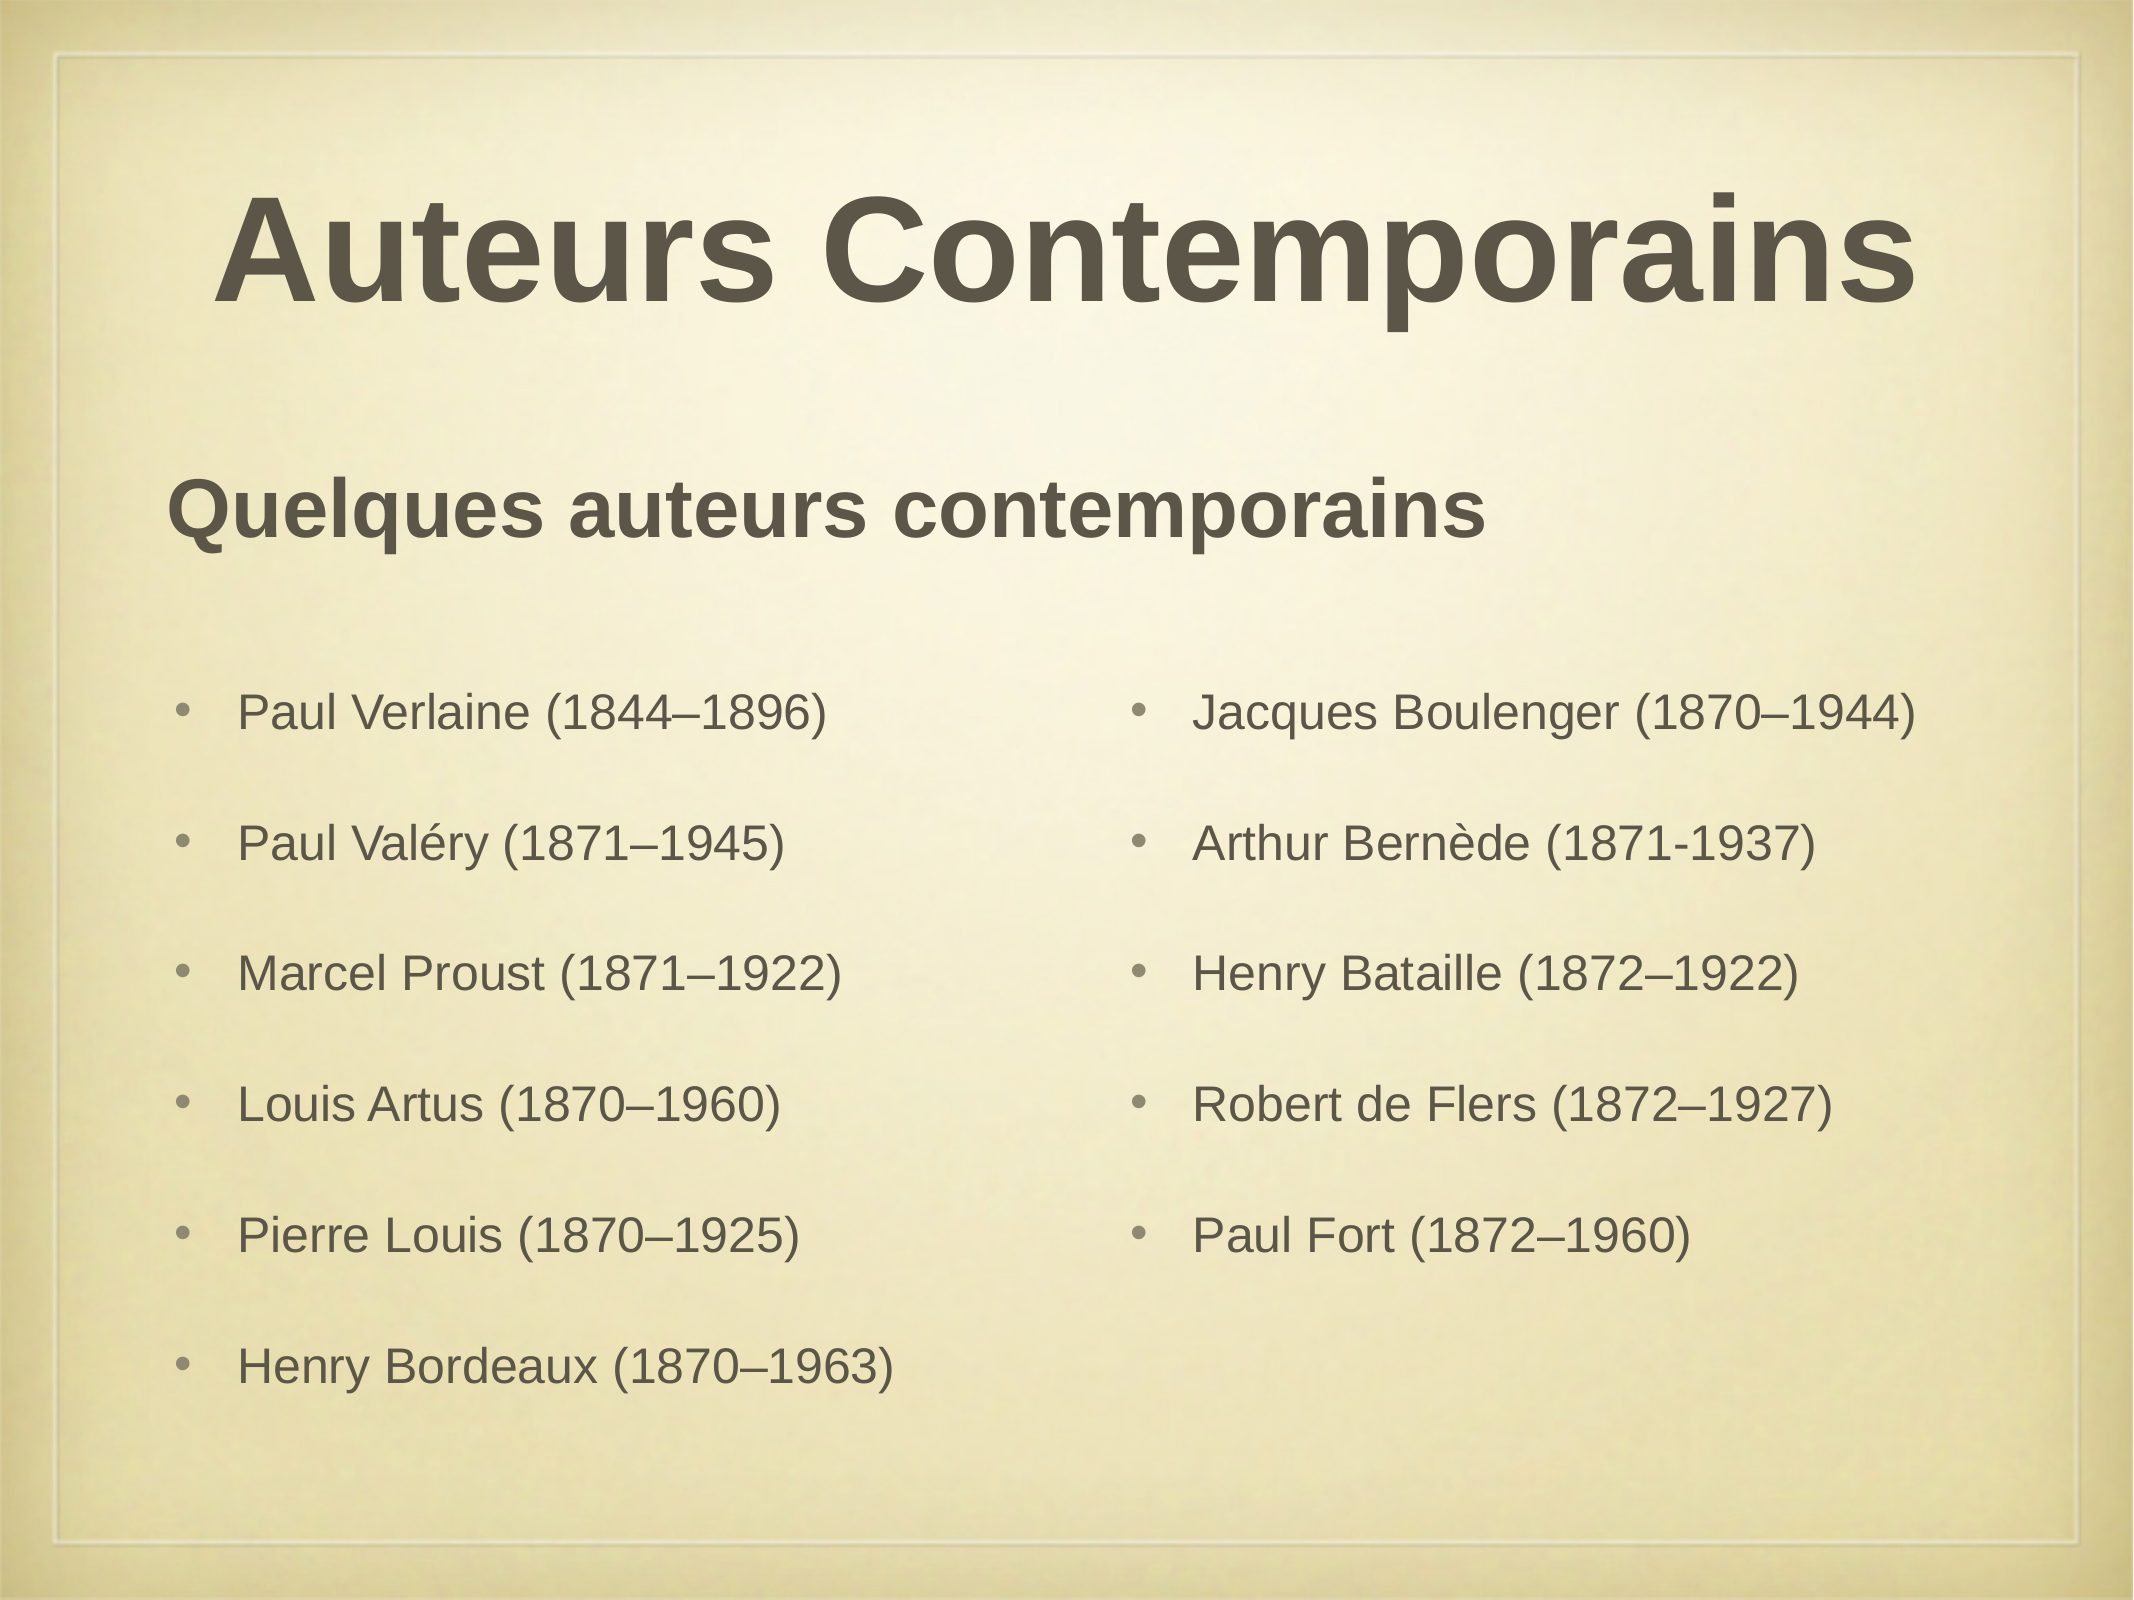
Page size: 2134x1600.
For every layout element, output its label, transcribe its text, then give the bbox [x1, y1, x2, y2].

list Jacques Boulenger (1870–1944) Arthur Bernède (1871-1937) Henry Bataille (1872–1922) Robert de Flers (1872–1927) Paul Fort (1872–1960) [1122, 670, 1983, 1394]
text_box Quelques auteurs contemporains [166, 454, 1967, 611]
list Paul Verlaine (1844–1896) Paul Valéry (1871–1945) Marcel Proust (1871–1922) Louis Artus (1870–1960) Pierre Louis (1870–1925) Henry Bordeaux (1870–1963) [166, 670, 1028, 1402]
title Auteurs Contemporains [166, 89, 1967, 394]
picture [0, 0, 2134, 1600]
